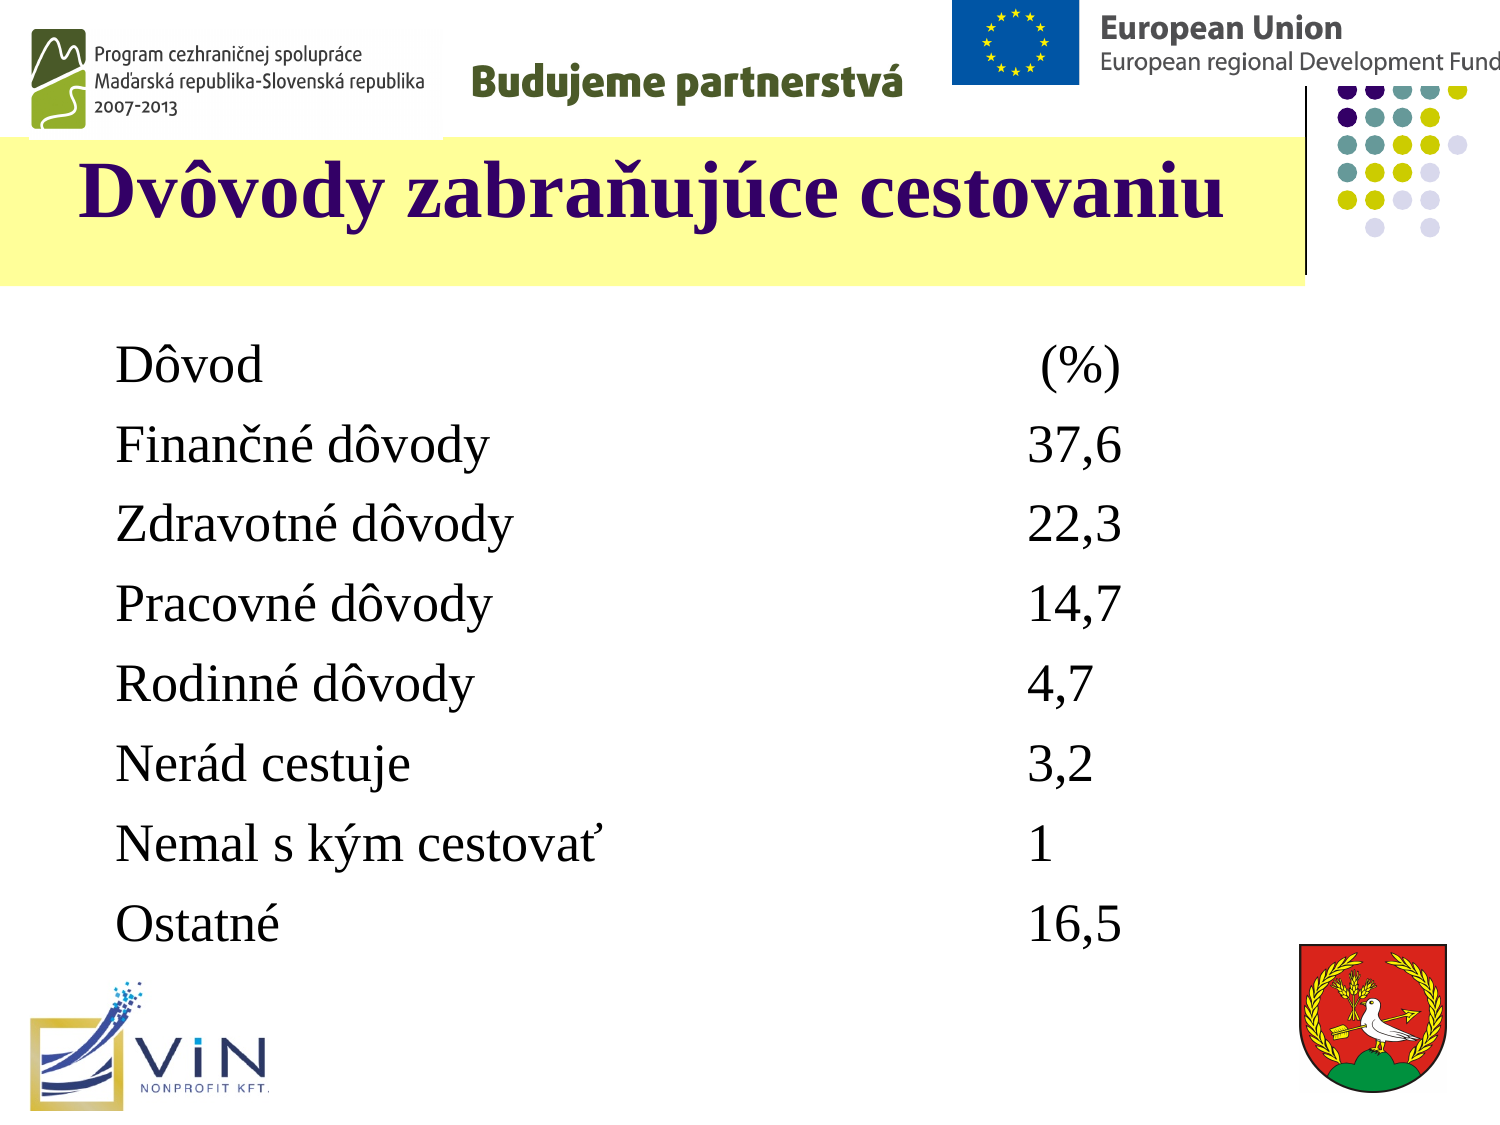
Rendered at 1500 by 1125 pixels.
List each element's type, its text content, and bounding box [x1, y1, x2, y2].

table_cell 14,7 [1012, 566, 1450, 646]
table_cell Nemal s kým cestovať [100, 806, 1012, 886]
table_cell 4,7 [1012, 646, 1450, 726]
table_cell Nerád cestuje [100, 726, 1012, 806]
table_cell 3,2 [1012, 726, 1450, 806]
text_box Dvôvody zabraňujúce cestovaniu [0, 137, 1306, 287]
picture [1299, 944, 1447, 1093]
picture [952, 0, 1500, 87]
table_cell 37,6 [1012, 406, 1450, 486]
table_cell Ostatné [100, 886, 1012, 966]
table_header Dôvod [100, 326, 1012, 406]
table_cell Finančné dôvody [100, 406, 1012, 486]
picture [29, 29, 944, 140]
table_cell 22,3 [1012, 486, 1450, 566]
table_cell 16,5 [1012, 886, 1450, 966]
table_cell 1 [1012, 806, 1450, 886]
table_header (%) [1012, 326, 1450, 406]
table_cell Pracovné dôvody [100, 566, 1012, 646]
table_cell Rodinné dôvody [100, 646, 1012, 726]
picture [7, 980, 269, 1111]
table_cell Zdravotné dôvody [100, 486, 1012, 566]
